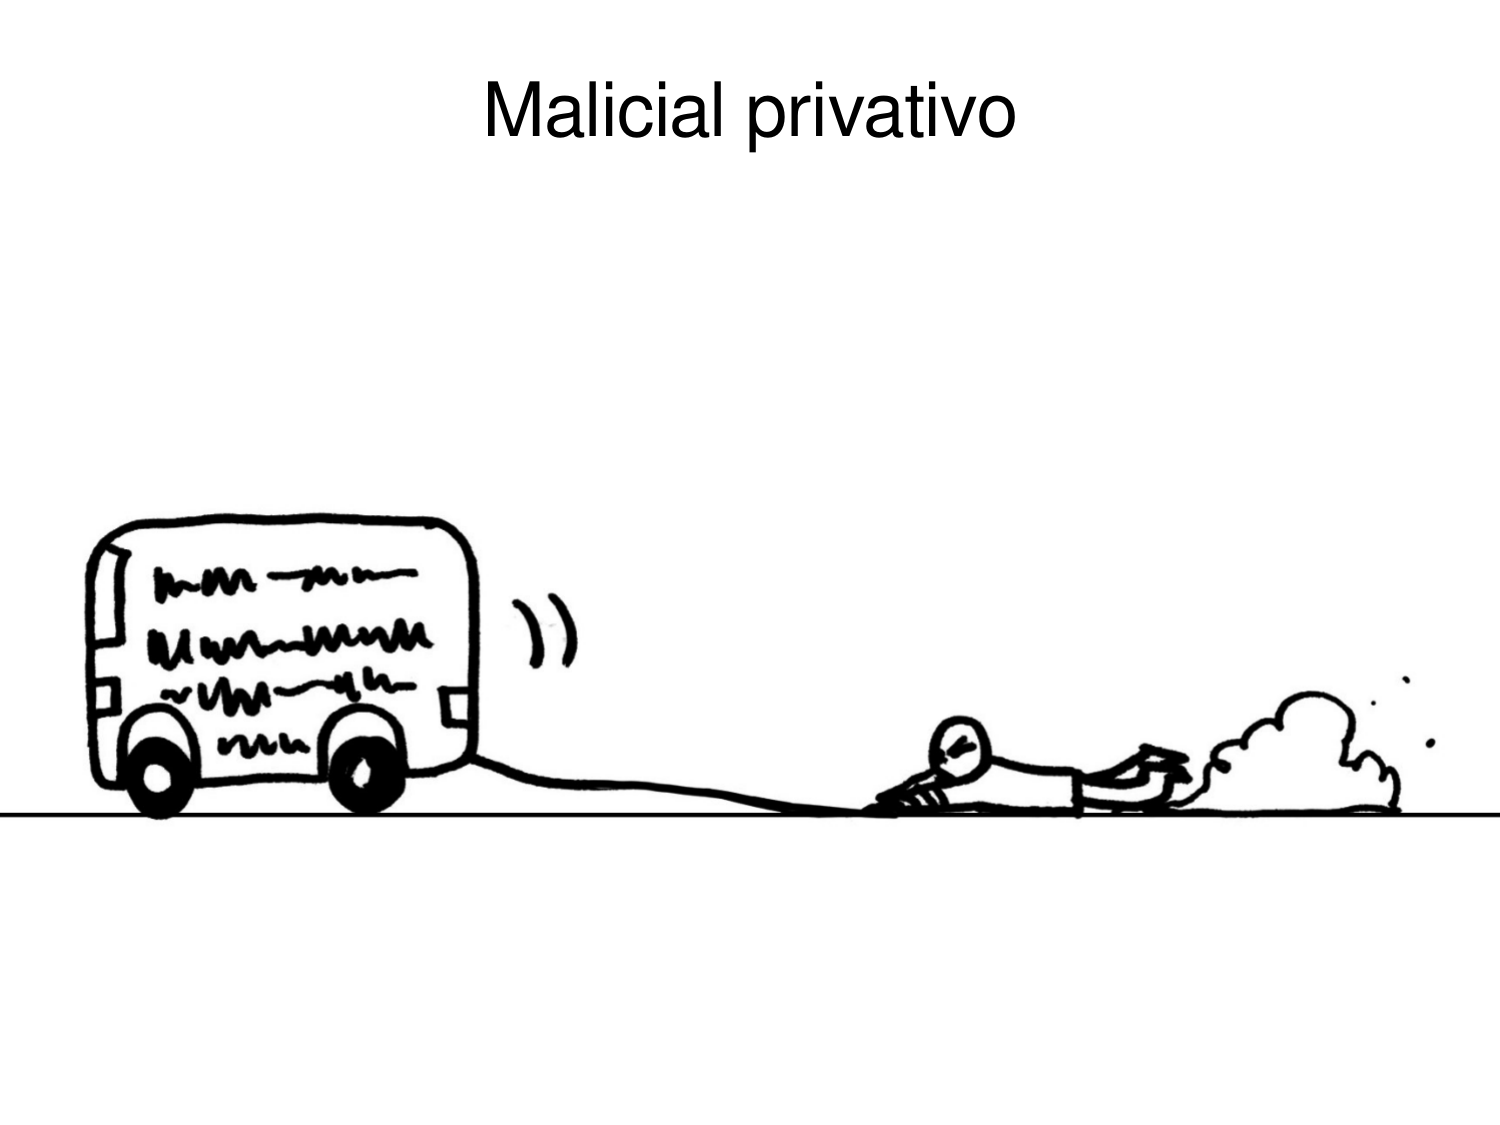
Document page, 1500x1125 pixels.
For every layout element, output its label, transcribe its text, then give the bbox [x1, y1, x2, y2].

picture [0, 414, 1500, 935]
text_box Malicial privativo [56, 60, 1444, 249]
